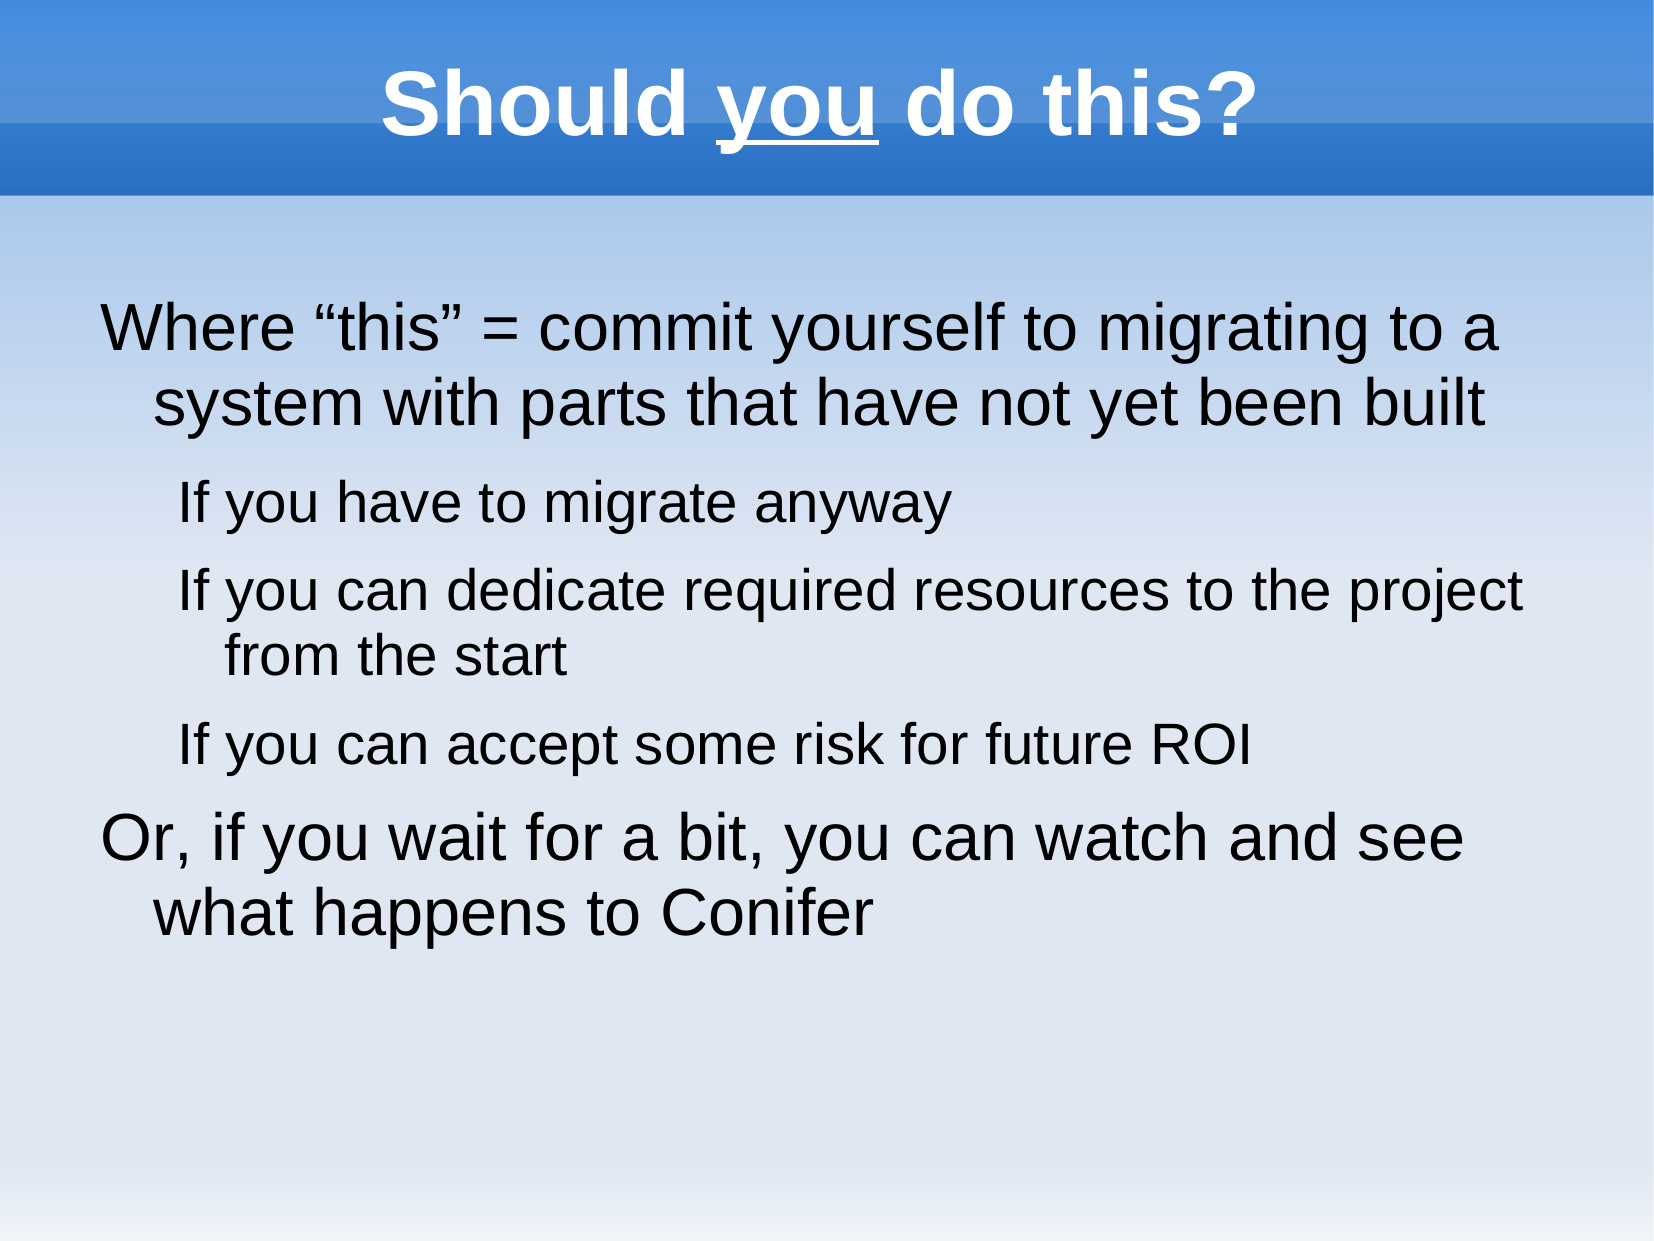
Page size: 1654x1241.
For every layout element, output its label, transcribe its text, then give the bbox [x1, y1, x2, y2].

picture [0, 0, 1654, 1241]
title Should you do this? [76, 0, 1565, 208]
list Where “this” = commit yourself to migrating to a system with parts that have not yet been built If you have to migrate anyway If you can dedicate required resources to the project from the start If you can accept some risk for future ROI Or, if you wait for a bit, you can watch and see what happens to Conifer [82, 290, 1571, 1109]
